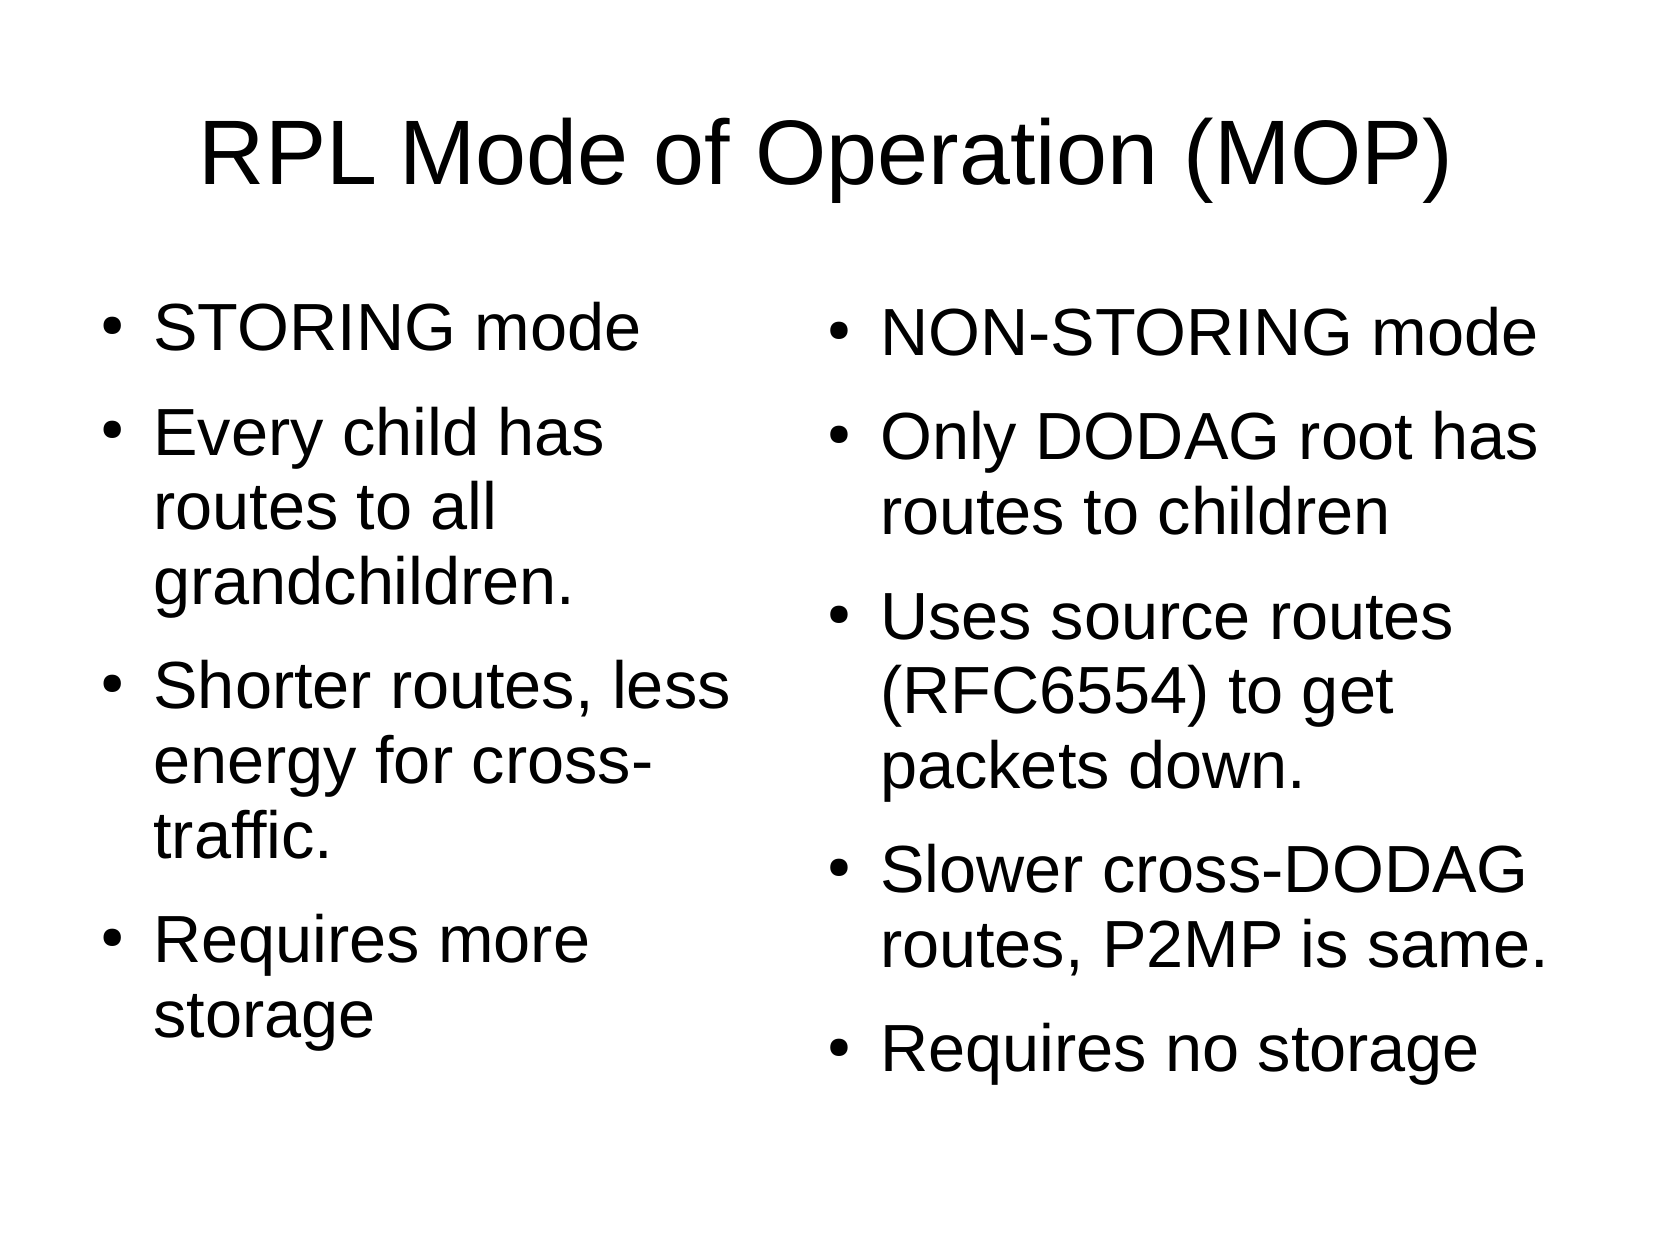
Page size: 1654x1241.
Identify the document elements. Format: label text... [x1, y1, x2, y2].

list STORING mode Every child has routes to all grandchildren. Shorter routes, less energy for cross-traffic. Requires more storage [82, 290, 809, 1052]
list NON-STORING mode Only DODAG root has routes to children Uses source routes (RFC6554) to get packets down. Slower cross-DODAG routes, P2MP is same. Requires no storage [809, 295, 1625, 1087]
title RPL Mode of Operation (MOP) [82, 49, 1571, 257]
